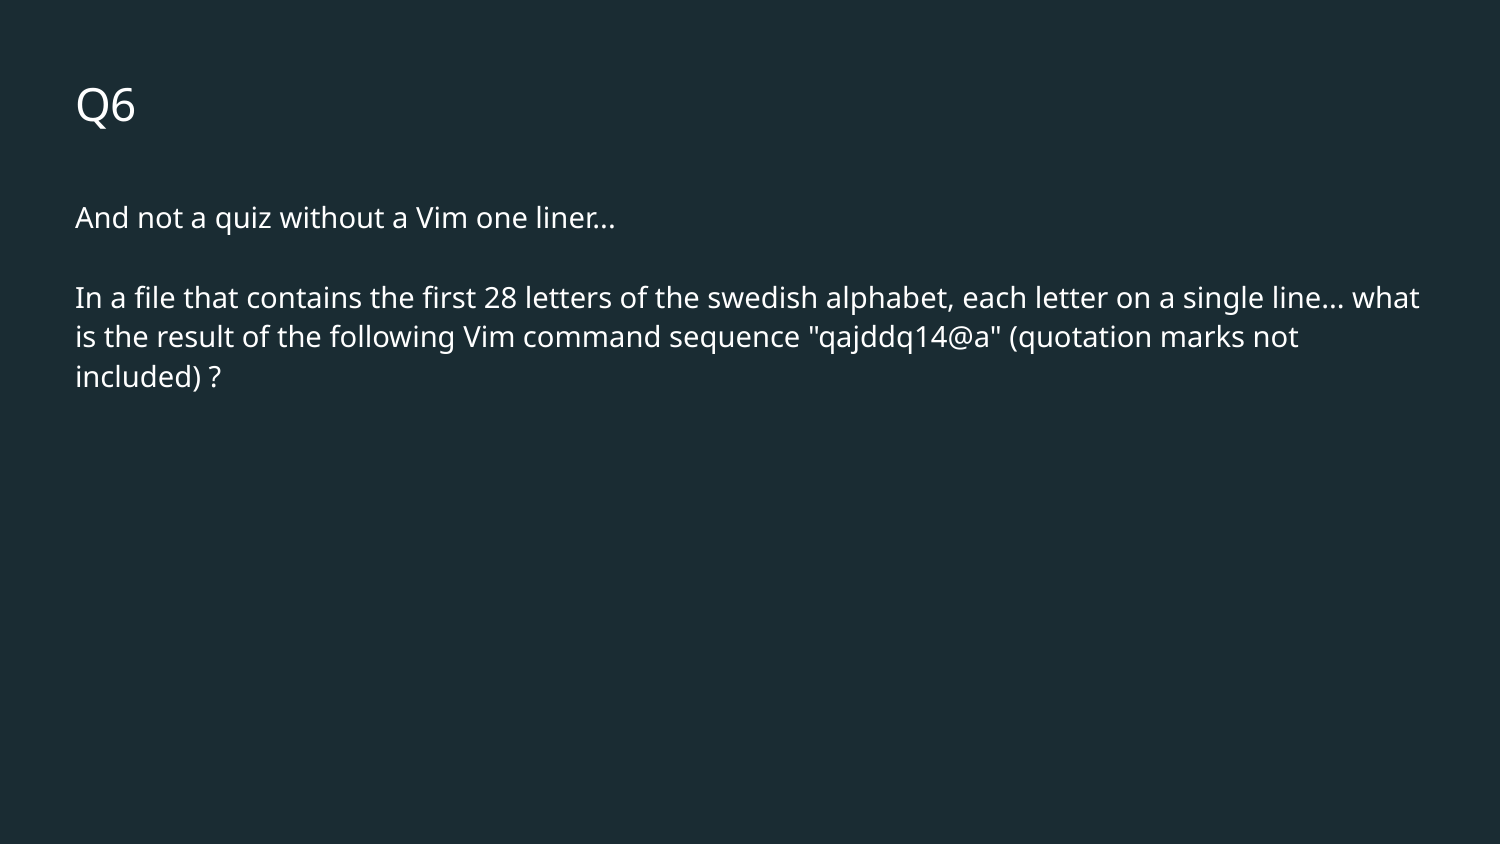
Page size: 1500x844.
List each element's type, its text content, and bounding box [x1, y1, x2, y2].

title Q6 [75, 33, 1425, 175]
list And not a quiz without a Vim one liner... In a file that contains the first 28 letters of the swedish alphabet, each letter on a single line... what is the result of the following Vim command sequence "qajddq14@a" (quotation marks not included) ? [75, 197, 1425, 687]
